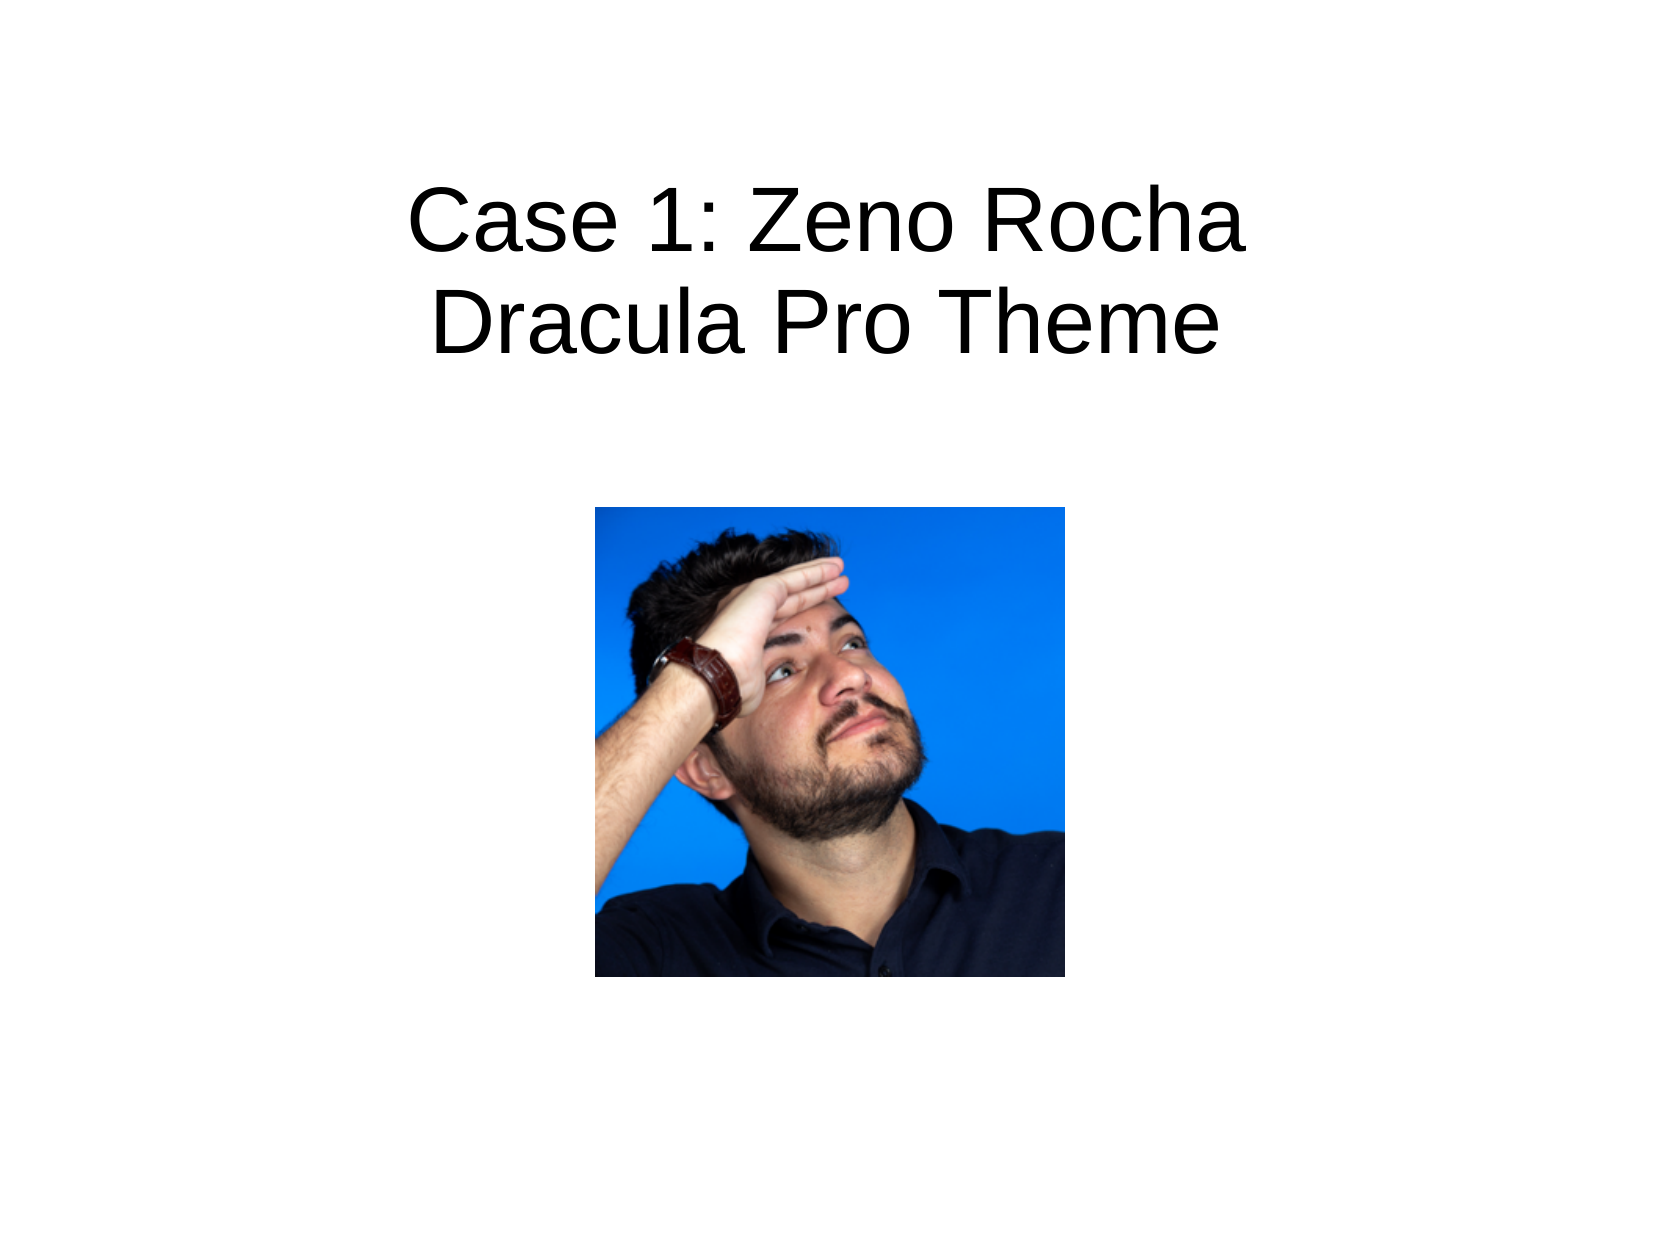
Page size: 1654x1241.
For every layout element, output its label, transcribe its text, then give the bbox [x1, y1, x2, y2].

title Case 1: Zeno Rocha Dracula Pro Theme [82, 167, 1571, 375]
picture [595, 507, 1065, 977]
